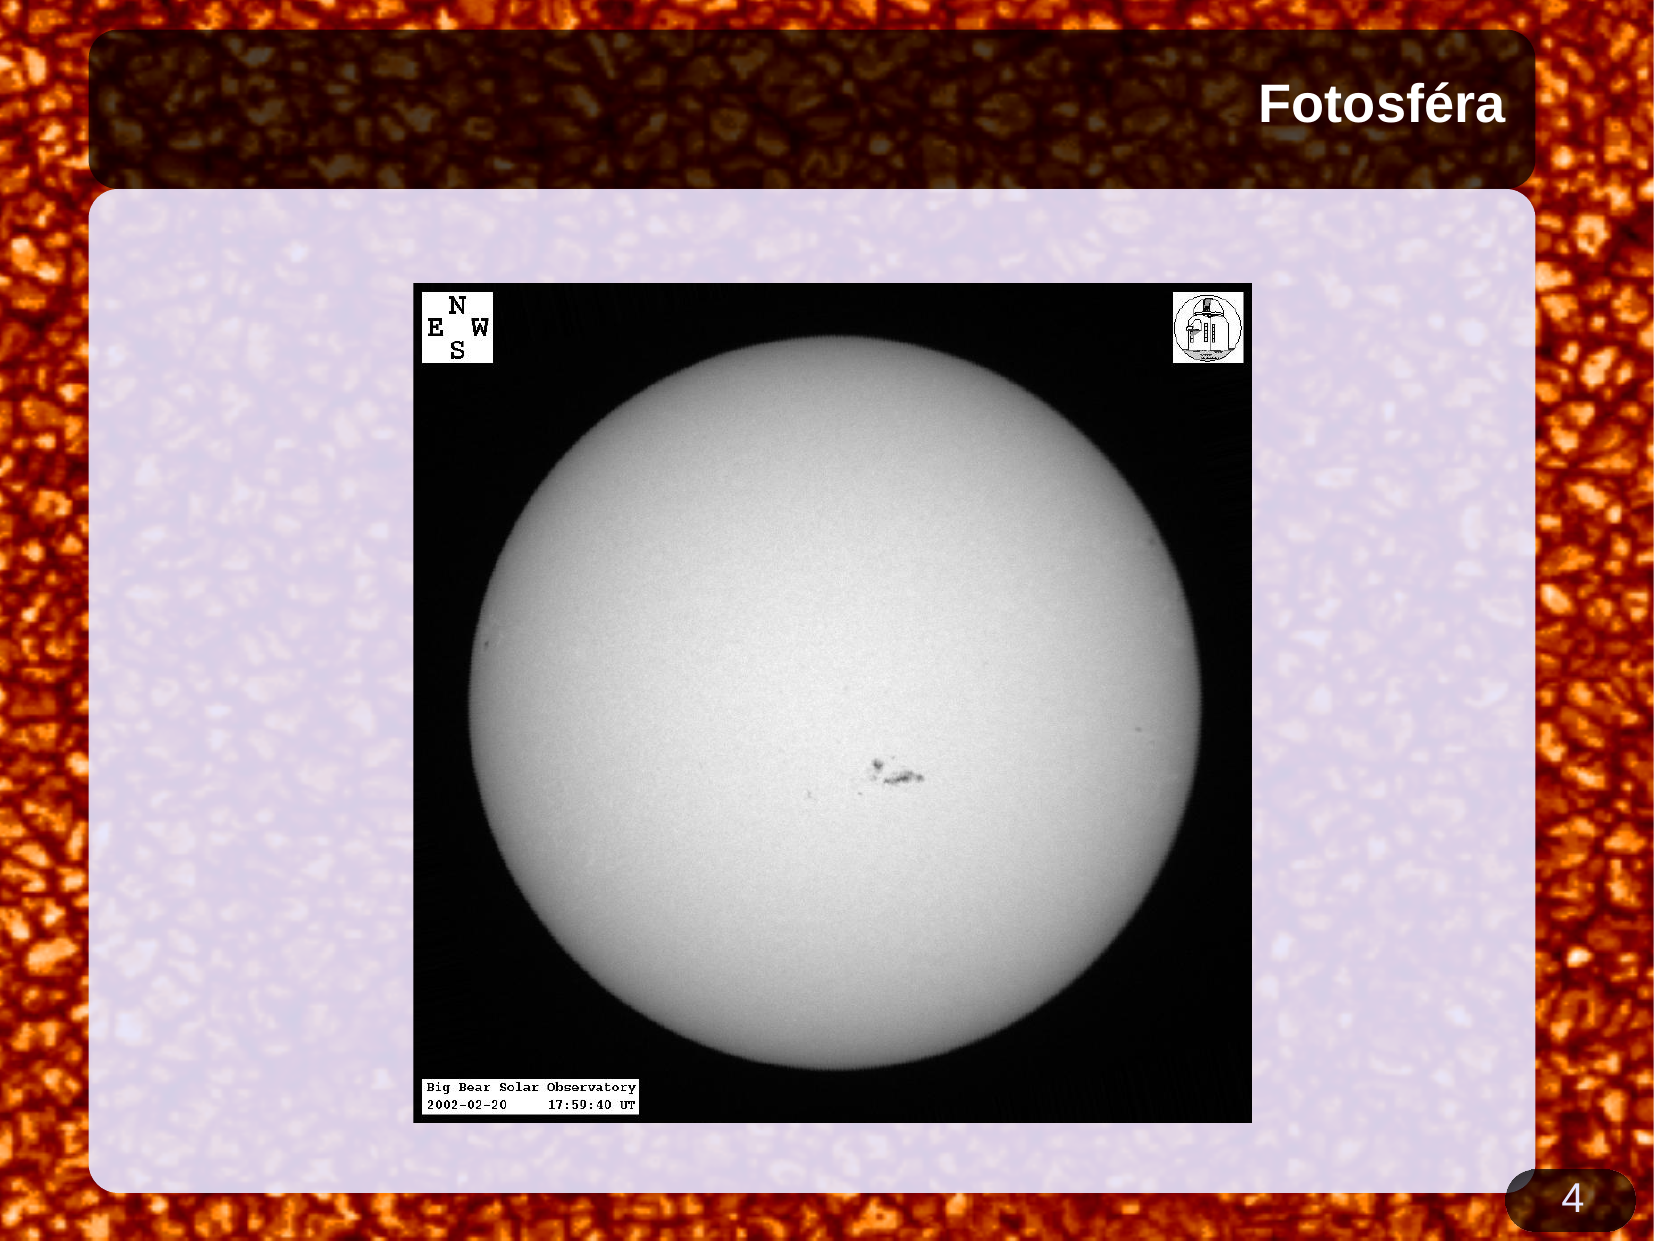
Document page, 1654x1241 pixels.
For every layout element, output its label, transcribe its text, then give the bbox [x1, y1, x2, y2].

title Fotosféra [118, 59, 1506, 148]
picture [0, 0, 1654, 1241]
